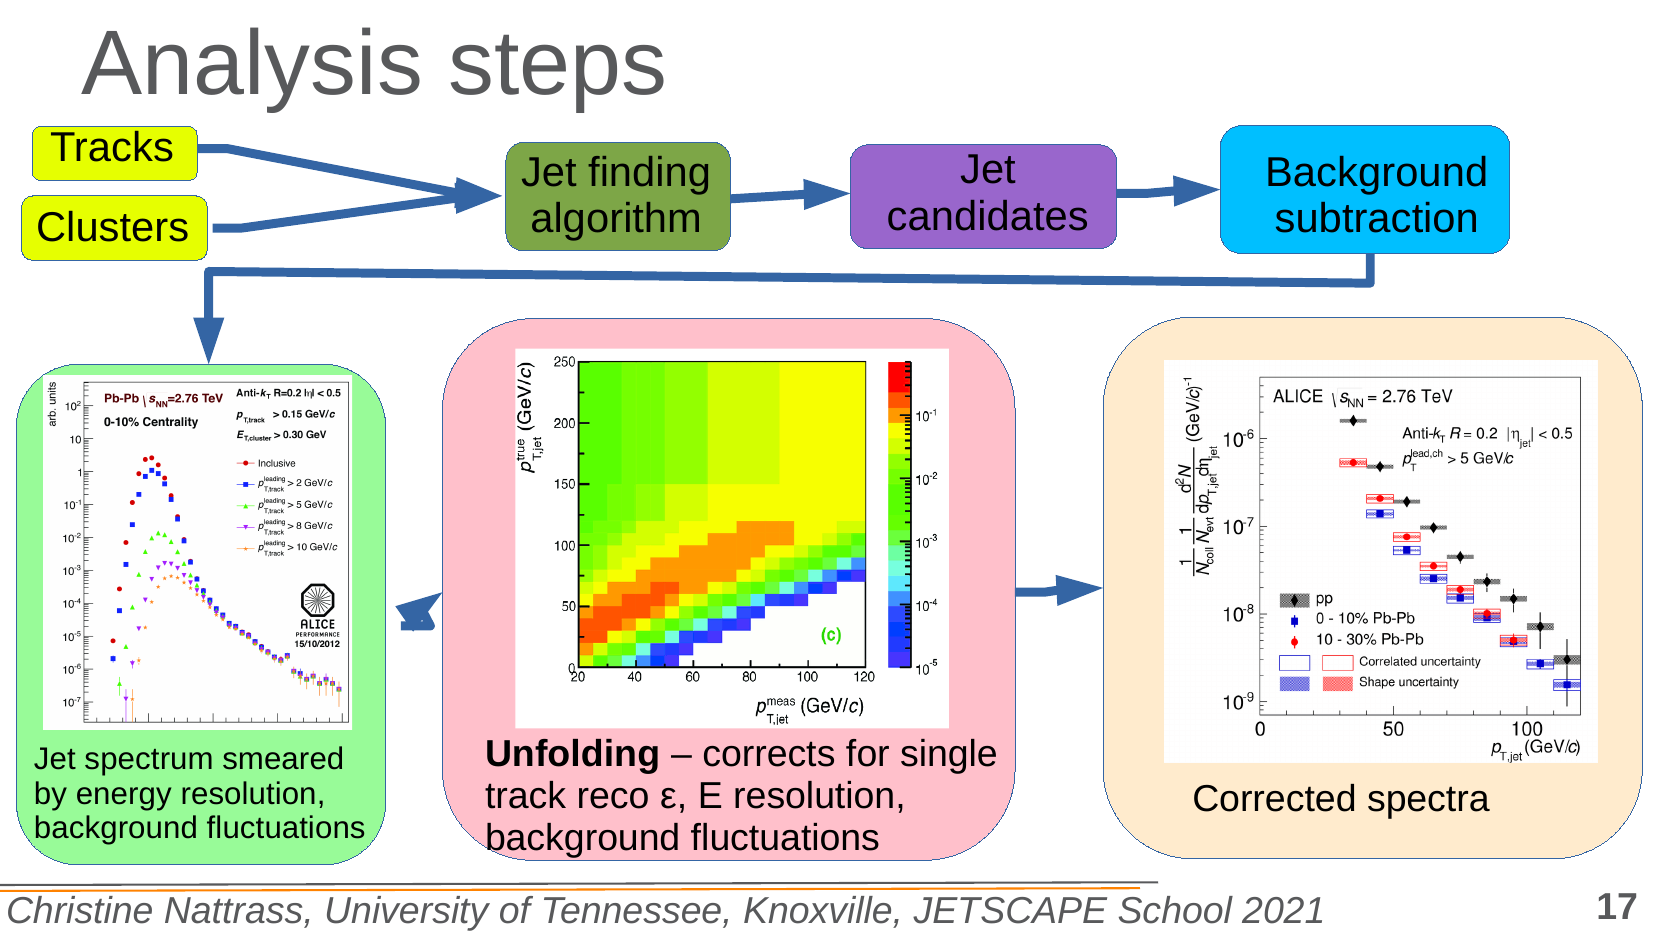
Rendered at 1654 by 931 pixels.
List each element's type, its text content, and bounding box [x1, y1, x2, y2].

text_box Jet finding algorithm [502, 140, 731, 249]
text_box [1112, 149, 1117, 244]
text_box [1103, 317, 1643, 859]
picture [1164, 360, 1598, 763]
text_box [1220, 125, 1509, 254]
text_box [32, 128, 198, 181]
picture [505, 341, 947, 725]
text_box Unfolding – corrects for single track reco ε, E resolution, background fluctuations [470, 725, 1015, 866]
text_box [16, 364, 386, 821]
text_box Jet spectrum smeared by energy resolution, background fluctuations [19, 733, 401, 888]
title Analysis steps [81, 11, 1570, 114]
text_box Clusters [13, 196, 213, 258]
text_box Background subtraction [1233, 140, 1521, 249]
text_box Jet candidates [864, 138, 1112, 247]
text_box Tracks [35, 116, 194, 178]
text_box Corrected spectra [1177, 770, 1579, 827]
picture [43, 375, 353, 730]
text_box [442, 318, 1016, 835]
text_box [850, 145, 1107, 249]
